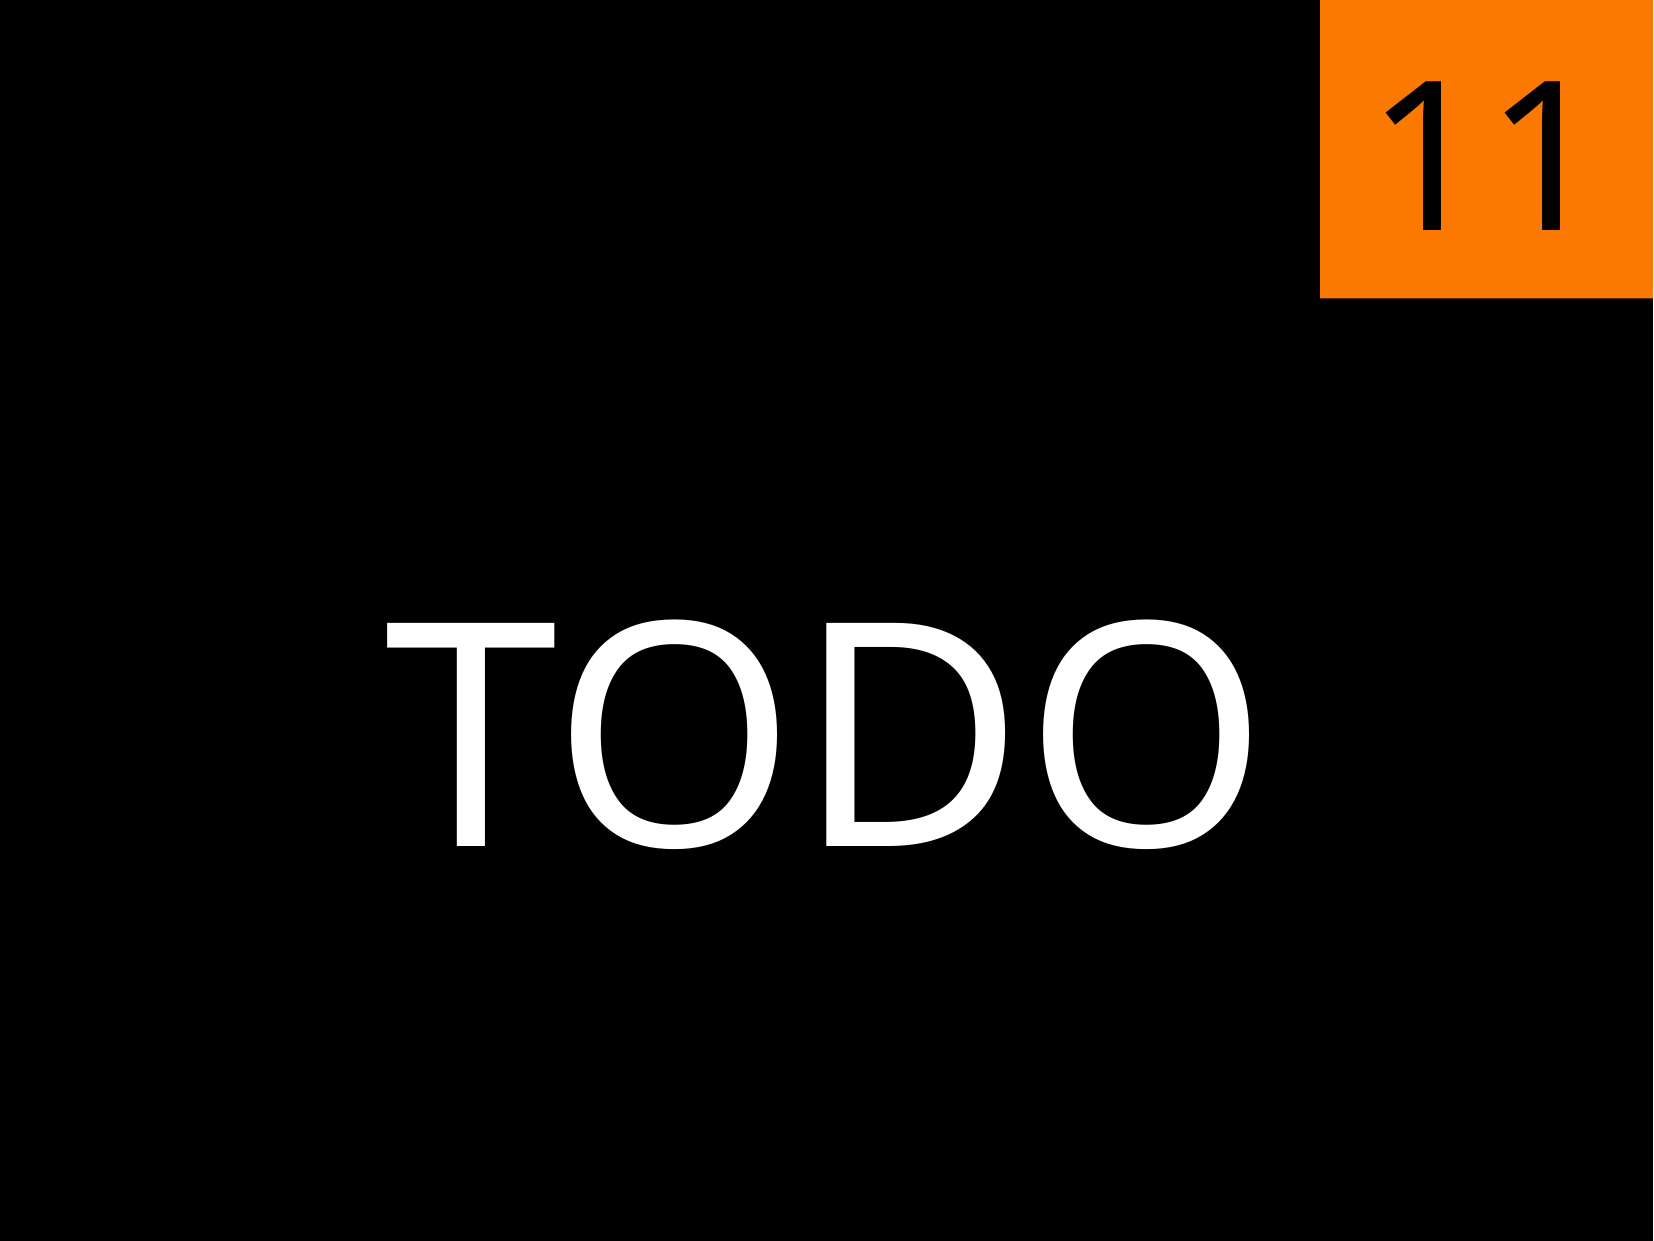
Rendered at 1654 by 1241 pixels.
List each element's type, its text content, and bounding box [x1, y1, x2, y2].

text_box TODO [0, 206, 1653, 1241]
text_box 11 [1320, 0, 1653, 265]
